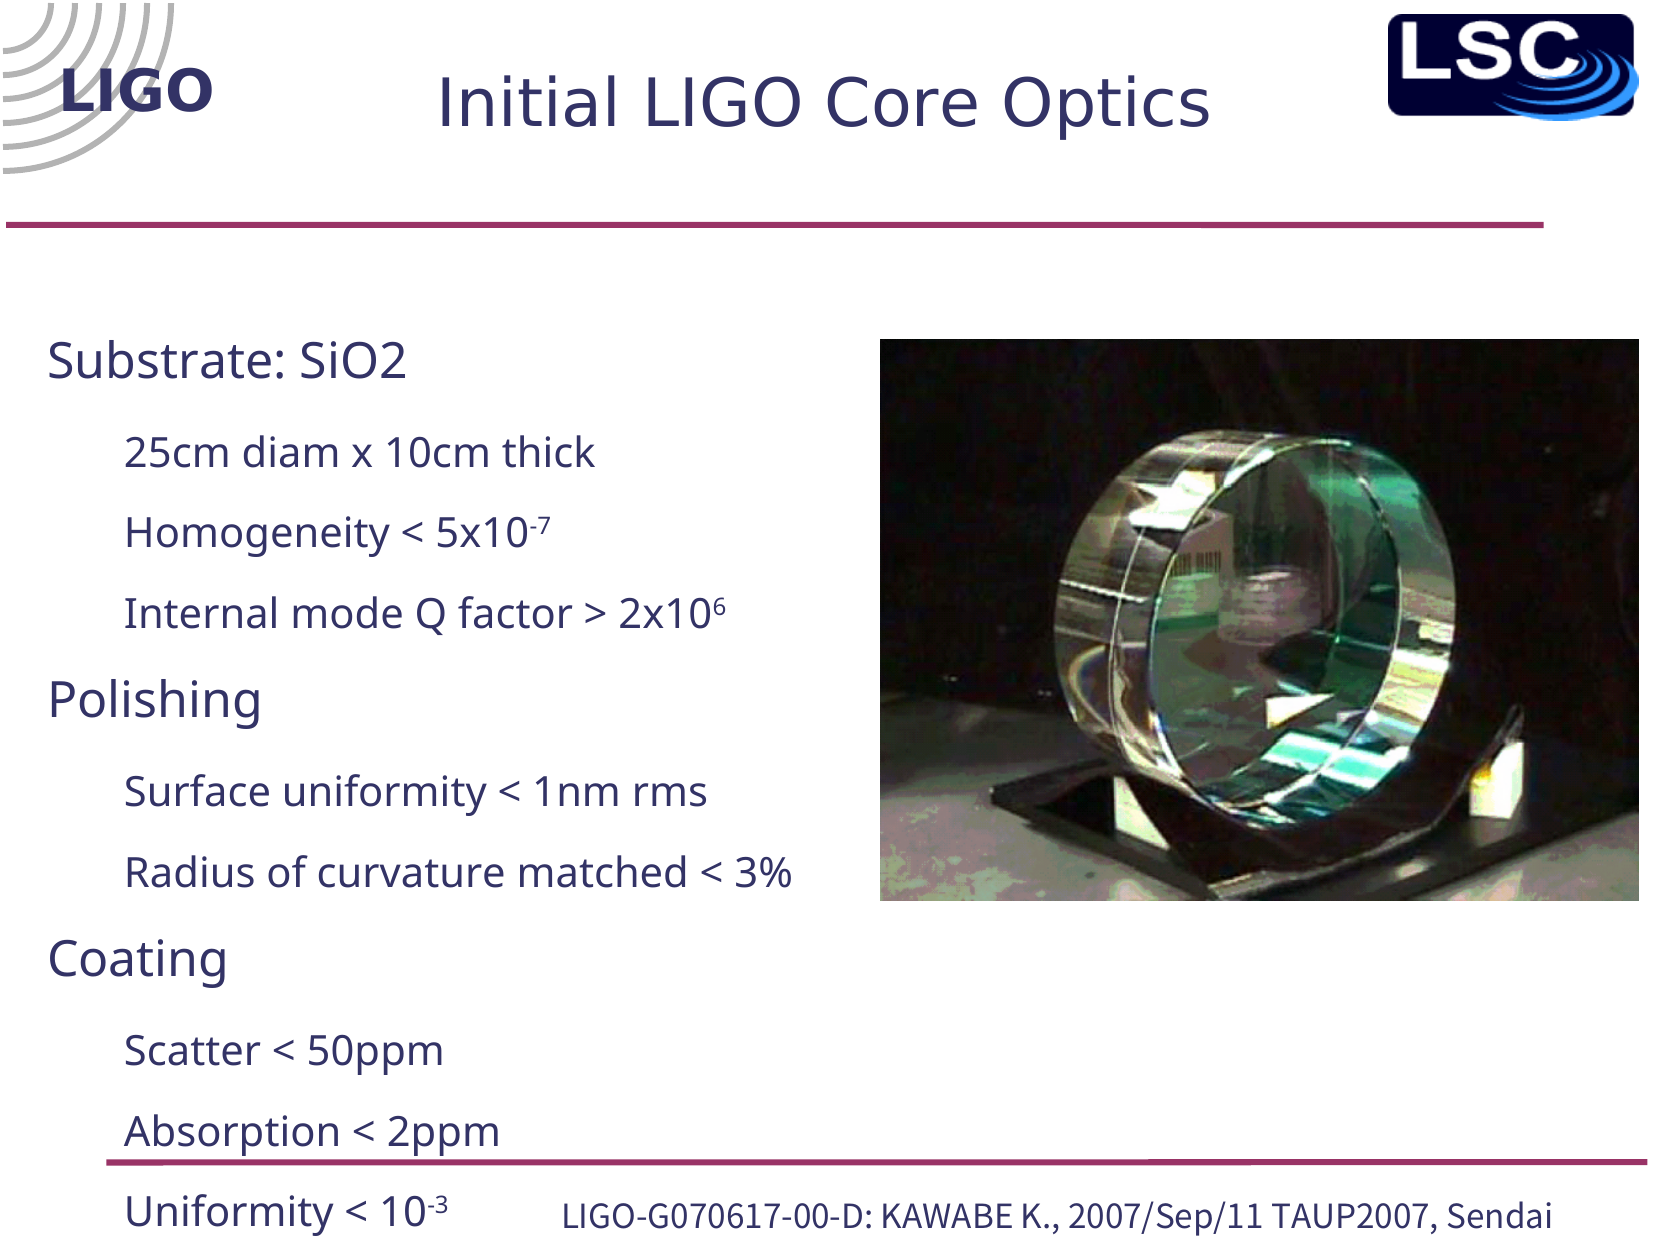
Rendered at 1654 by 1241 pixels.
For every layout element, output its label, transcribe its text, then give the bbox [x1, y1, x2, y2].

list Substrate: SiO2 25cm diam x 10cm thick Homogeneity < 5x10-7 Internal mode Q factor > 2x106 Polishing Surface uniformity < 1nm rms Radius of curvature matched < 3% Coating Scatter < 50ppm Absorption < 2ppm Uniformity < 10-3 [29, 324, 1442, 1107]
picture [880, 339, 1639, 901]
title Initial LIGO Core Optics [187, 0, 1463, 208]
picture [1463, 14, 1639, 121]
